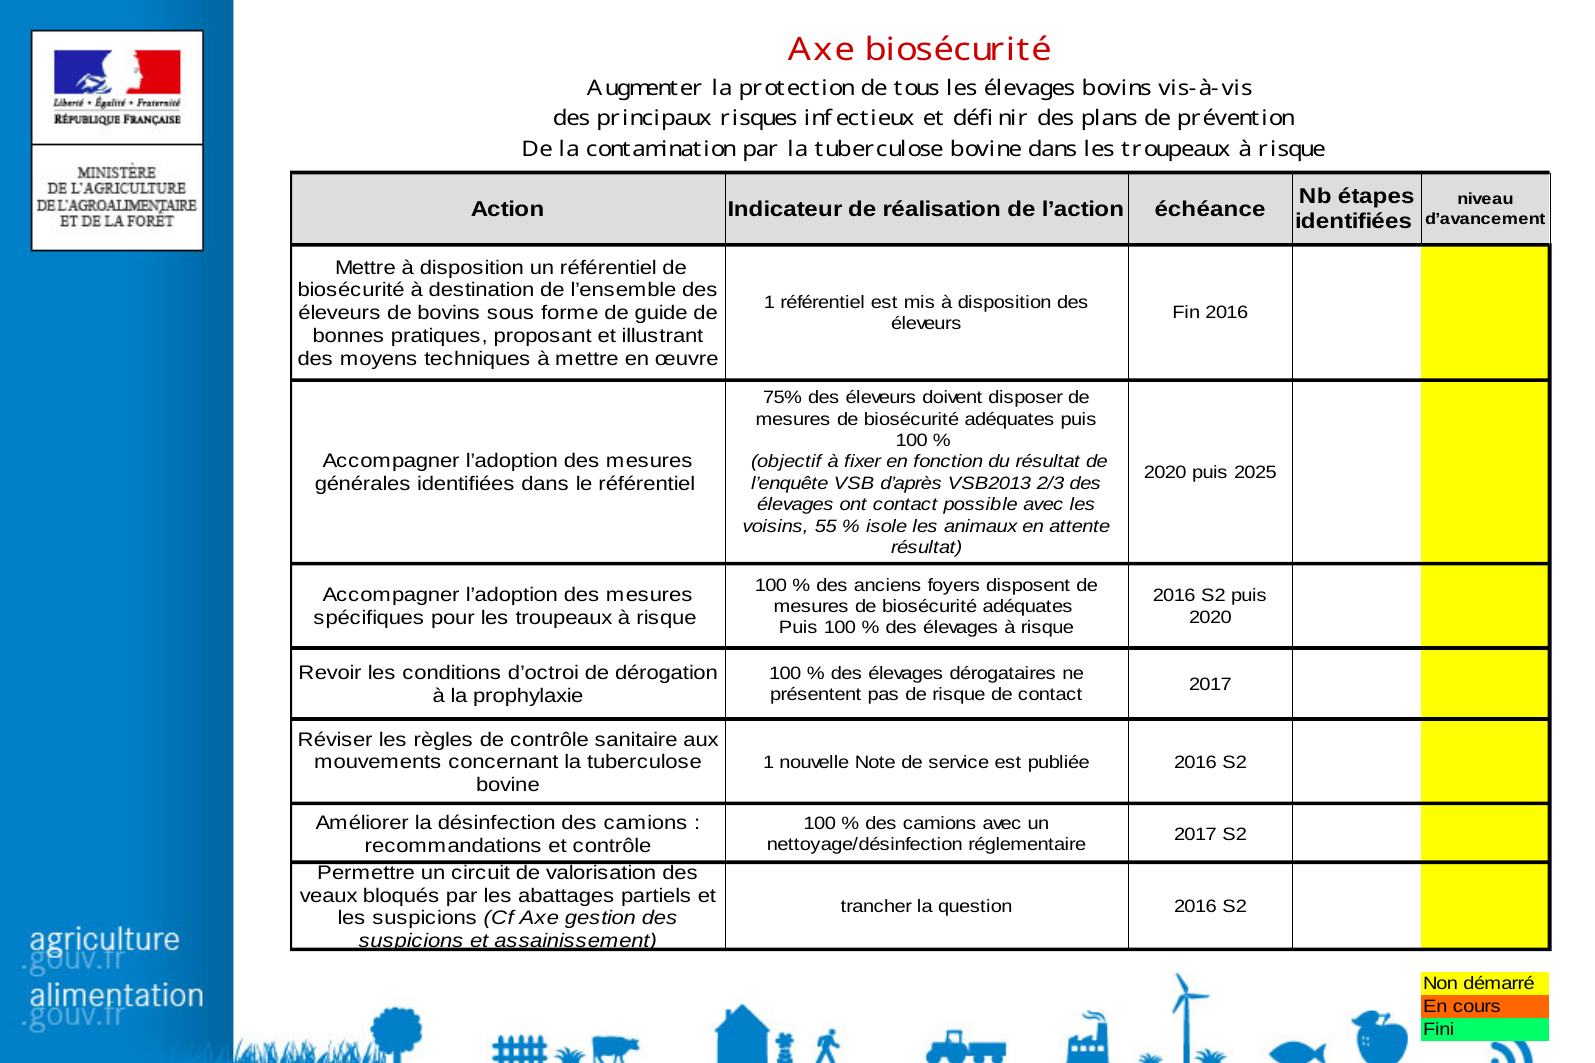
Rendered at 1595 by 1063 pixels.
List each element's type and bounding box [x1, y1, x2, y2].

chart [290, 25, 1595, 1063]
picture [0, 0, 1595, 1063]
